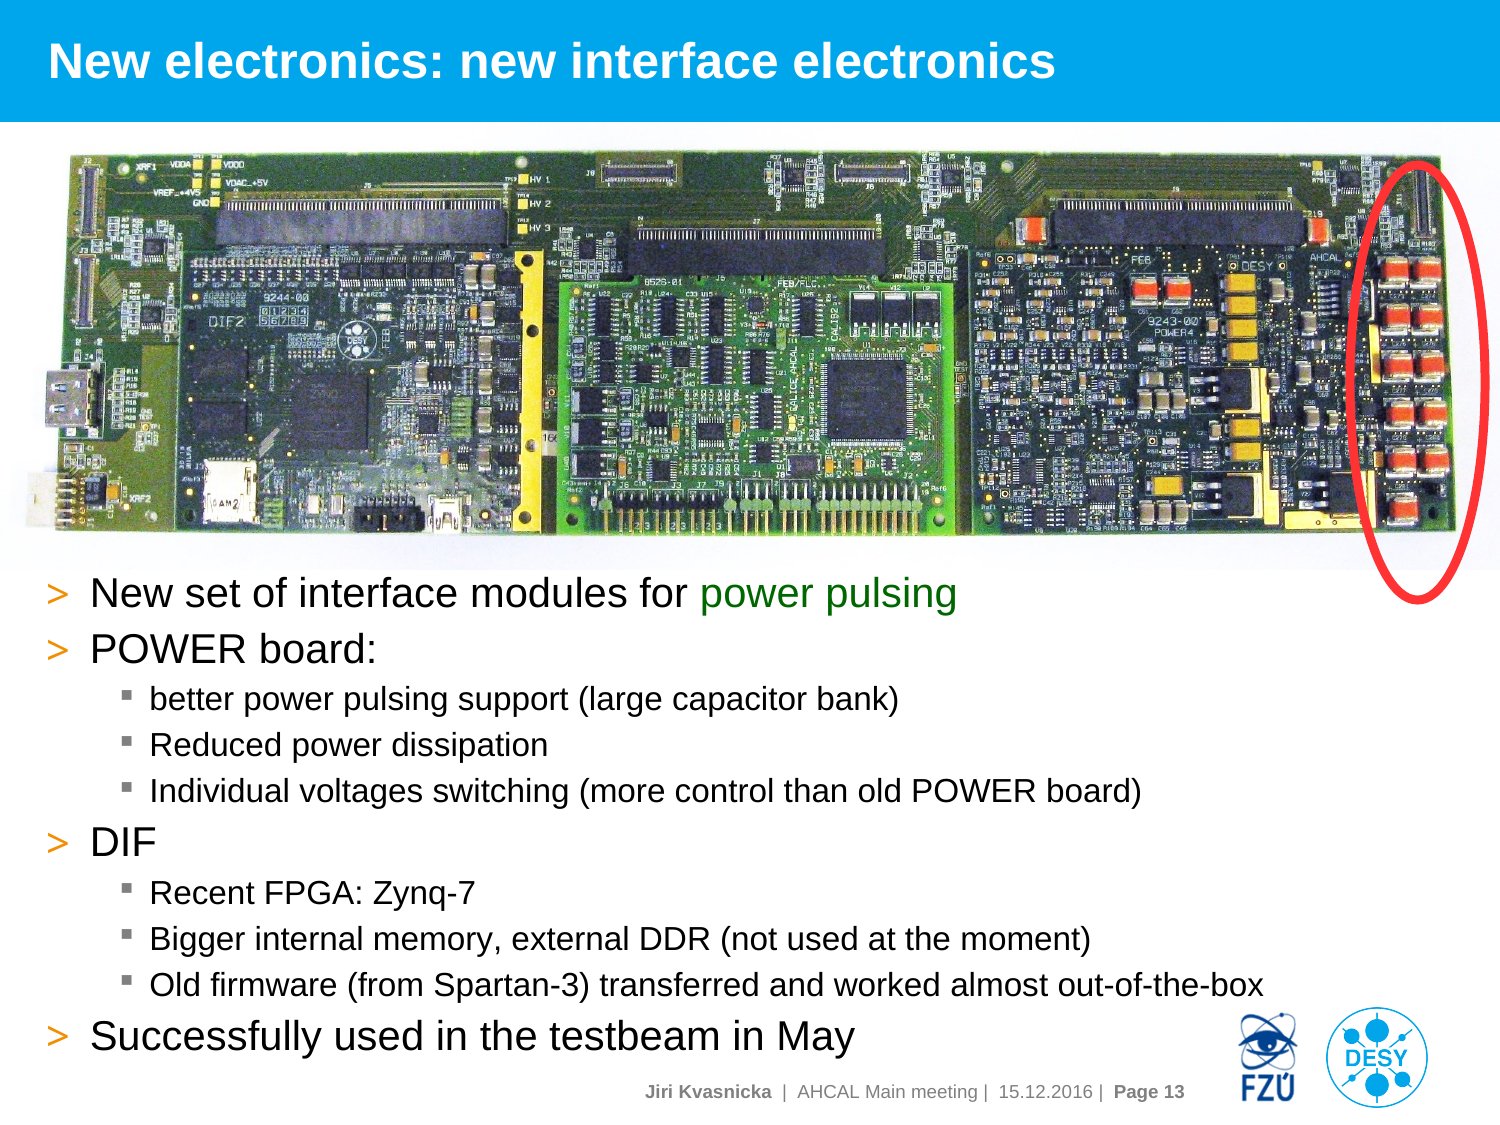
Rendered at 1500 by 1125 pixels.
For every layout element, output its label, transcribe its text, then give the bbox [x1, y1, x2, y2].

title New electronics: new interface electronics [47, 16, 1446, 107]
list New set of interface modules for power pulsing POWER board: better power pulsing support (large capacitor bank) Reduced power dissipation Individual voltages switching (more control than old POWER board) DIF Recent FPGA: Zynq-7 Bigger internal memory, external DDR (not used at the moment) Old firmware (from Spartan-3) transferred and worked almost out-of-the-box Successfully used in the testbeam in May [46, 571, 1444, 1125]
picture [0, 123, 1500, 571]
picture [1355, 170, 1480, 571]
